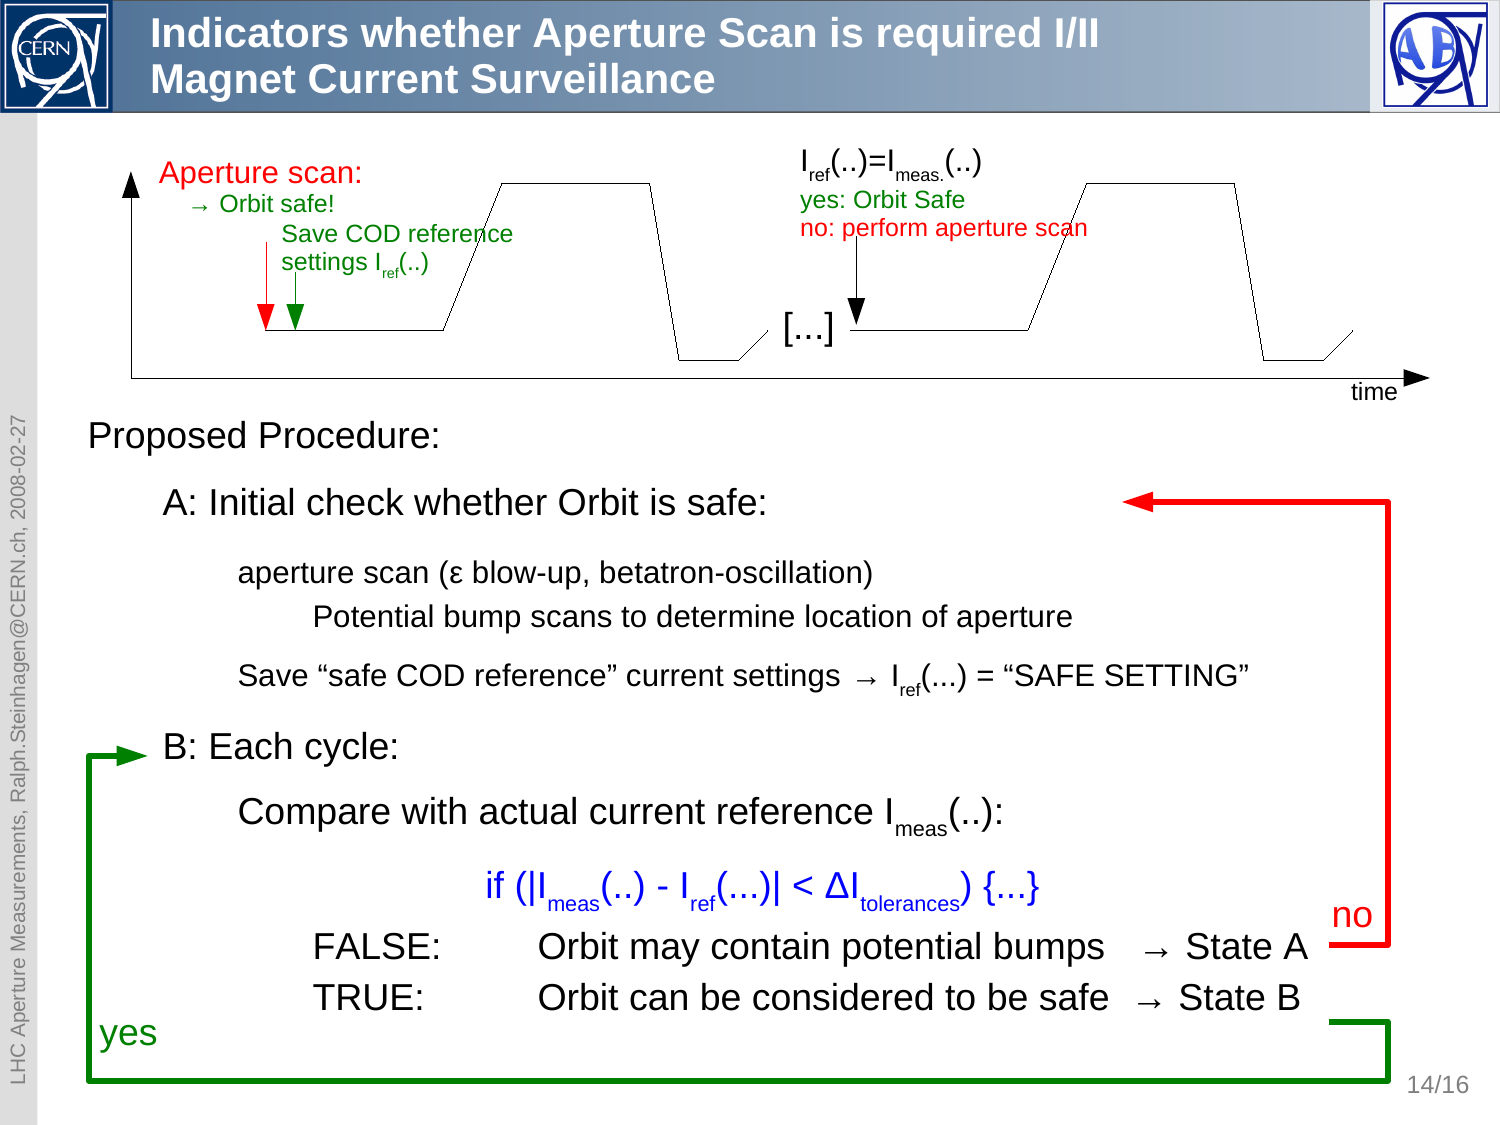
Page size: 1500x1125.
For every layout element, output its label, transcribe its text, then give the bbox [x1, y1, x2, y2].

picture [1382, 1, 1489, 108]
text_box no [1316, 885, 1389, 948]
text_box Save COD reference settings Iref(..) [266, 212, 530, 296]
text_box yes [84, 1003, 173, 1066]
list Proposed Procedure: A: Initial check whether Orbit is safe: aperture scan (ε blow-up, betatron-oscillation) Potential bump scans to determine location of aperture Save “safe COD reference” current settings → Iref(...) = “SAFE SETTING” B: Each cycle: Compare with actual current reference Imeas(..): if (|Imeas(..) - Iref(...)| < ΔItolerances) {...} FALSE: Orbit may contain potential bumps → State A TRUE: Orbit can be considered to be safe → State B [87, 413, 1438, 1051]
text_box Aperture scan: → Orbit safe! [144, 147, 379, 233]
picture [0, 0, 113, 113]
title Indicators whether Aperture Scan is required I/II Magnet Current Surveillance [150, 0, 1201, 113]
text_box [...] [768, 297, 851, 359]
text_box Iref(..)=Imeas.(..) yes: Orbit Safe no: perform aperture scan [785, 135, 1104, 259]
text_box time [1336, 370, 1414, 417]
